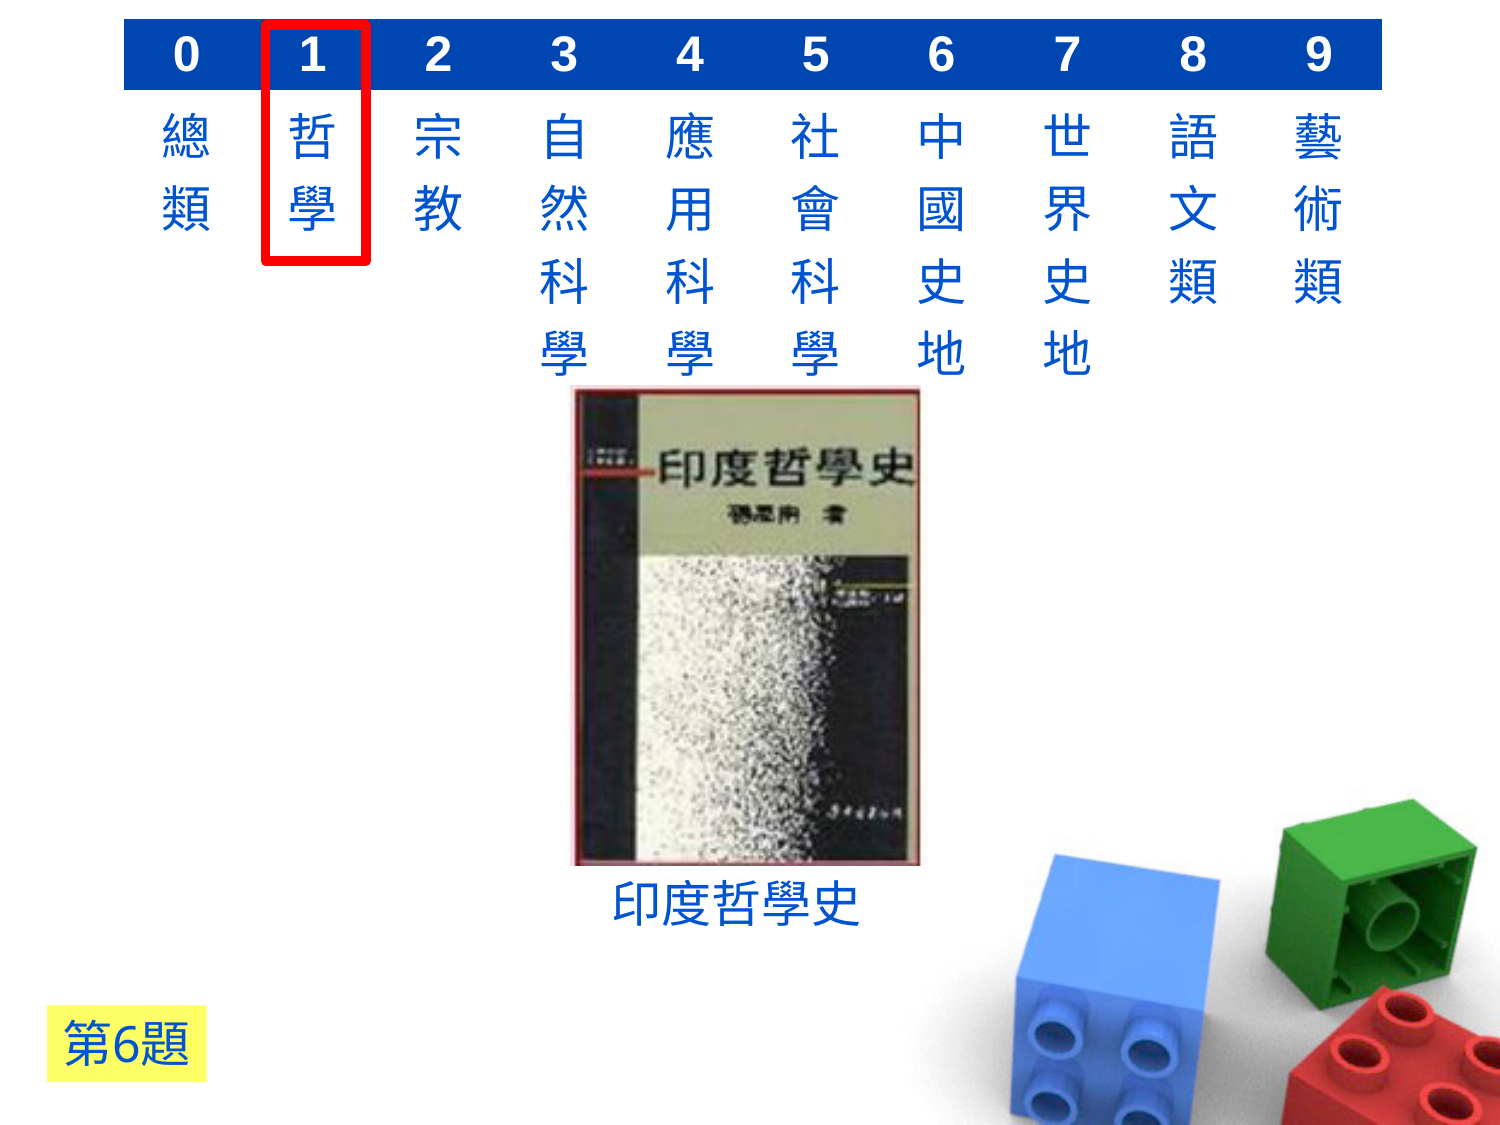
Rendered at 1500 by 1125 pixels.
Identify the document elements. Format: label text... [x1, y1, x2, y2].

table_cell 藝術類 [1256, 90, 1382, 395]
table_header 2 [376, 19, 501, 90]
table_header 4 [627, 19, 753, 90]
table_header 5 [753, 19, 879, 90]
table_header 9 [1256, 19, 1382, 90]
table_cell 總類 [124, 90, 250, 395]
table_header 6 [879, 19, 1004, 90]
table_header 1 [270, 30, 361, 90]
text_box 第6題 [47, 1005, 207, 1083]
table_header 0 [124, 19, 250, 90]
table_header 1 [250, 19, 376, 90]
table_cell 自然科學 [501, 90, 627, 395]
picture [249, 187, 1500, 1125]
table_header 7 [1004, 19, 1130, 90]
table_cell 社會科學 [753, 90, 879, 385]
table_cell 語文類 [1130, 90, 1256, 395]
table_cell 中國史地 [879, 90, 1004, 395]
text_box 印度哲學史 [596, 864, 886, 940]
table_header 8 [1130, 19, 1256, 90]
table_cell 哲學 [250, 90, 376, 395]
table_cell 哲學 [270, 90, 361, 256]
table_cell 應用科學 [627, 90, 753, 385]
table_cell 世界史地 [1004, 90, 1130, 395]
table_cell 宗教 [376, 90, 501, 395]
table_header 3 [501, 19, 627, 90]
